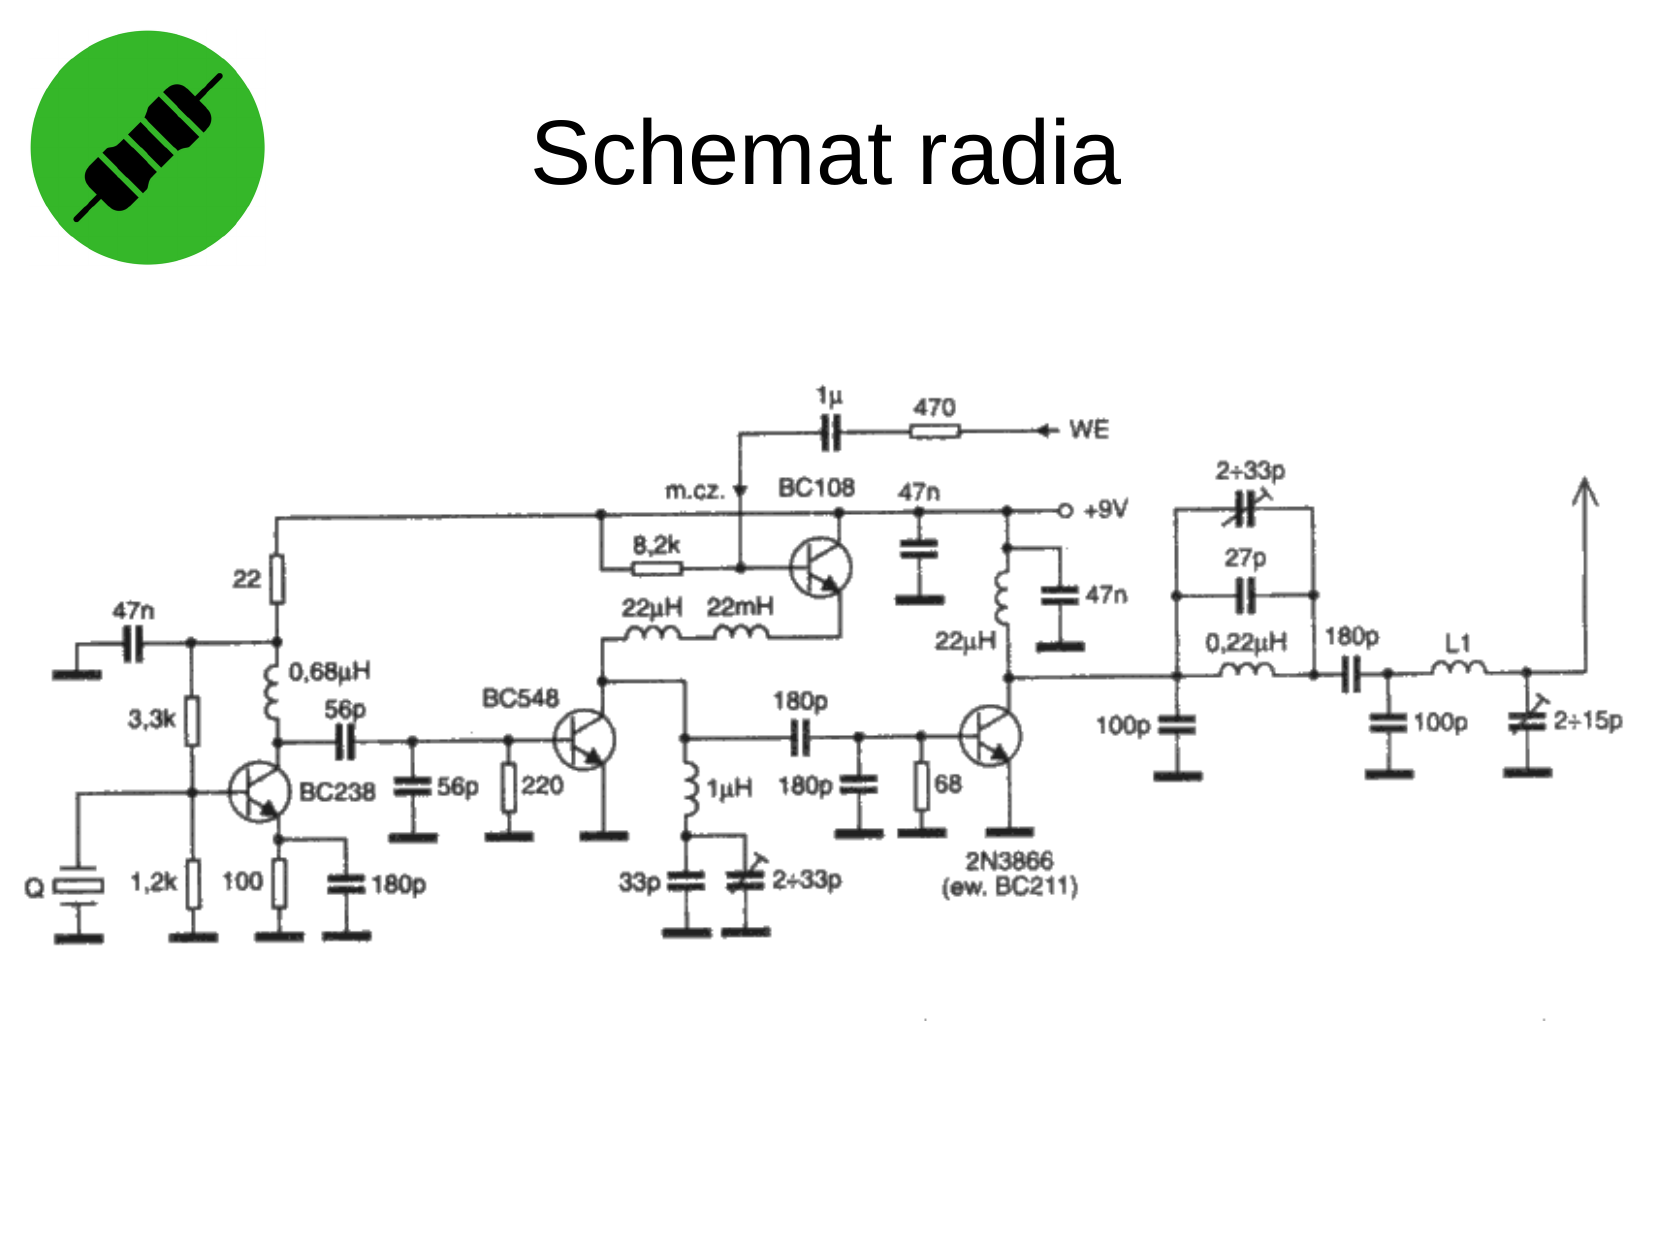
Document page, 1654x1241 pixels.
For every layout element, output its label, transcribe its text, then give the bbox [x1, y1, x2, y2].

picture [29, 29, 266, 266]
title Schemat radia [266, 49, 1571, 257]
picture [0, 354, 1625, 1021]
